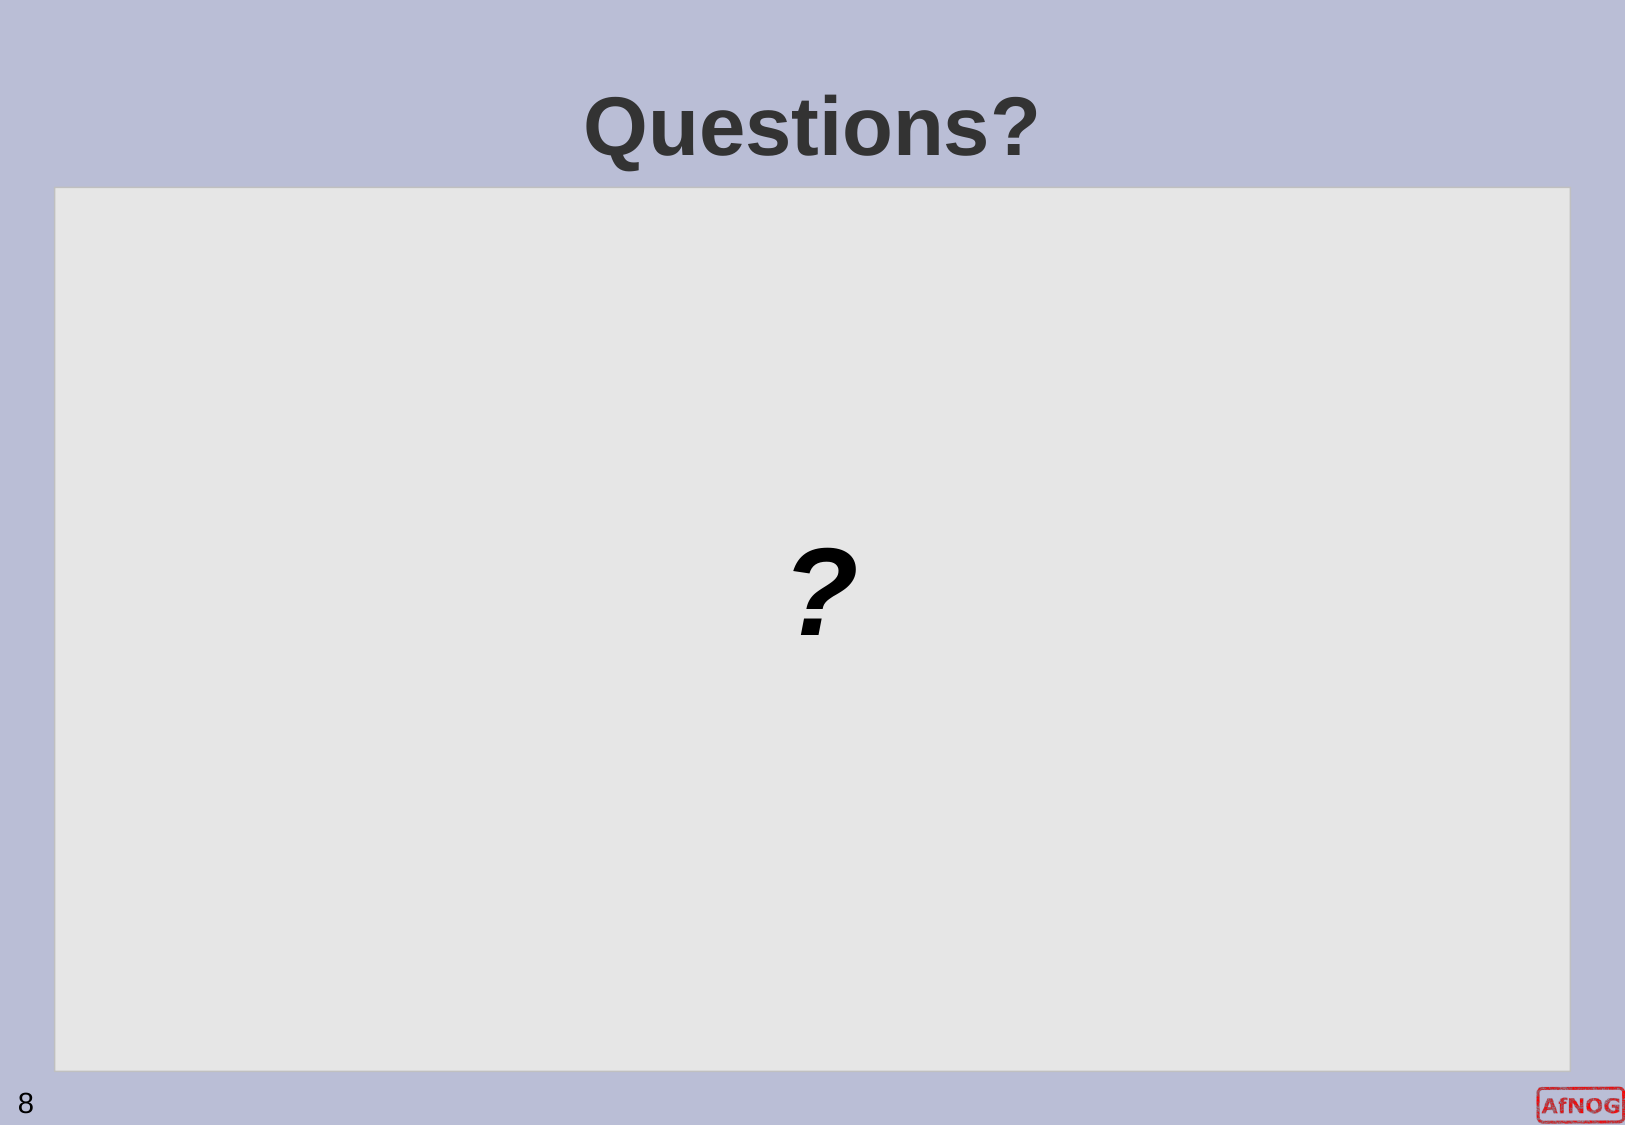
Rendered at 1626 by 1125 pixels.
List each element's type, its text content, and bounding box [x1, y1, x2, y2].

picture [1535, 1085, 1626, 1125]
title Questions? [54, 44, 1571, 215]
list ? [81, 214, 1560, 1063]
